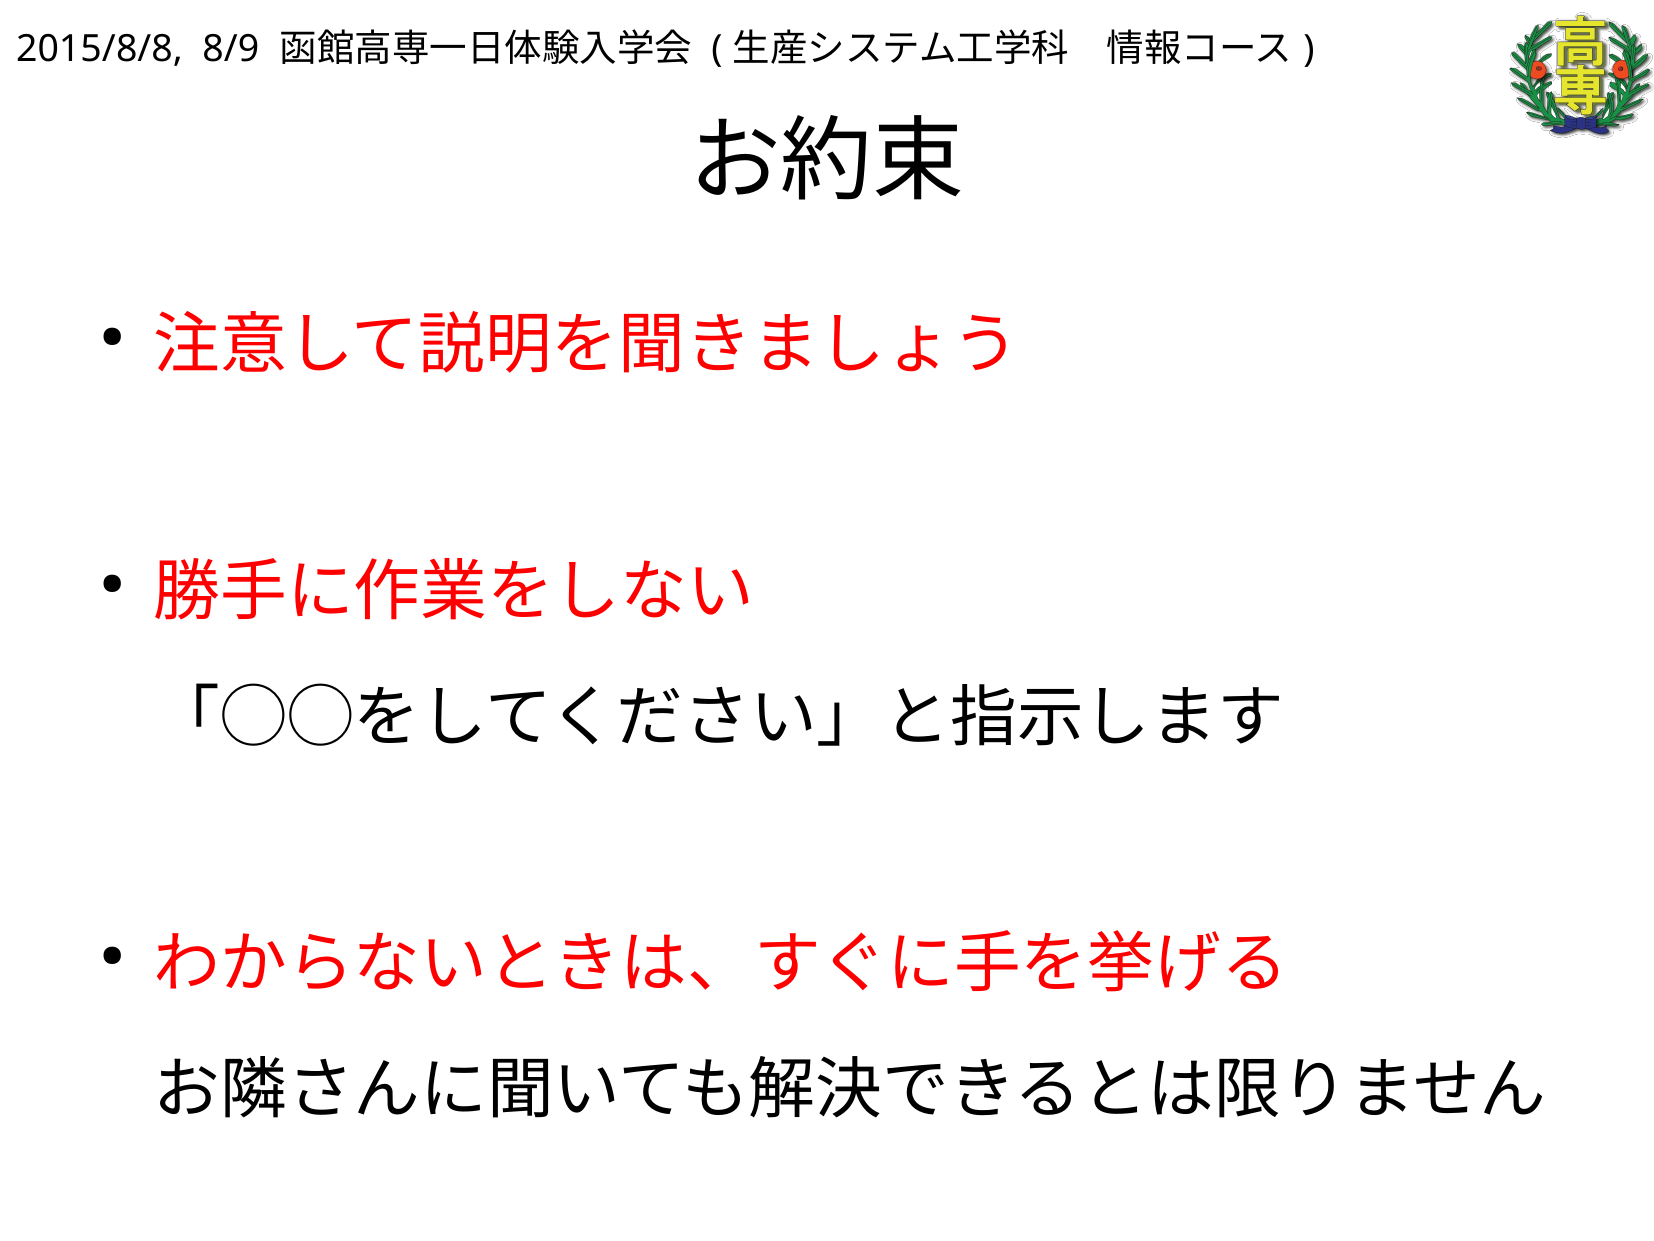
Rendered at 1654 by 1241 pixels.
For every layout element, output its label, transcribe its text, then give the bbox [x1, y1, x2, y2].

picture [1506, 0, 1654, 157]
title お約束 [82, 49, 1571, 257]
list 注意して説明を聞きましょう 勝手に作業をしない 「◯◯をしてください」と指示します わからないときは、すぐに手を挙げる お隣さんに聞いても解決できるとは限りません [82, 290, 1571, 1109]
